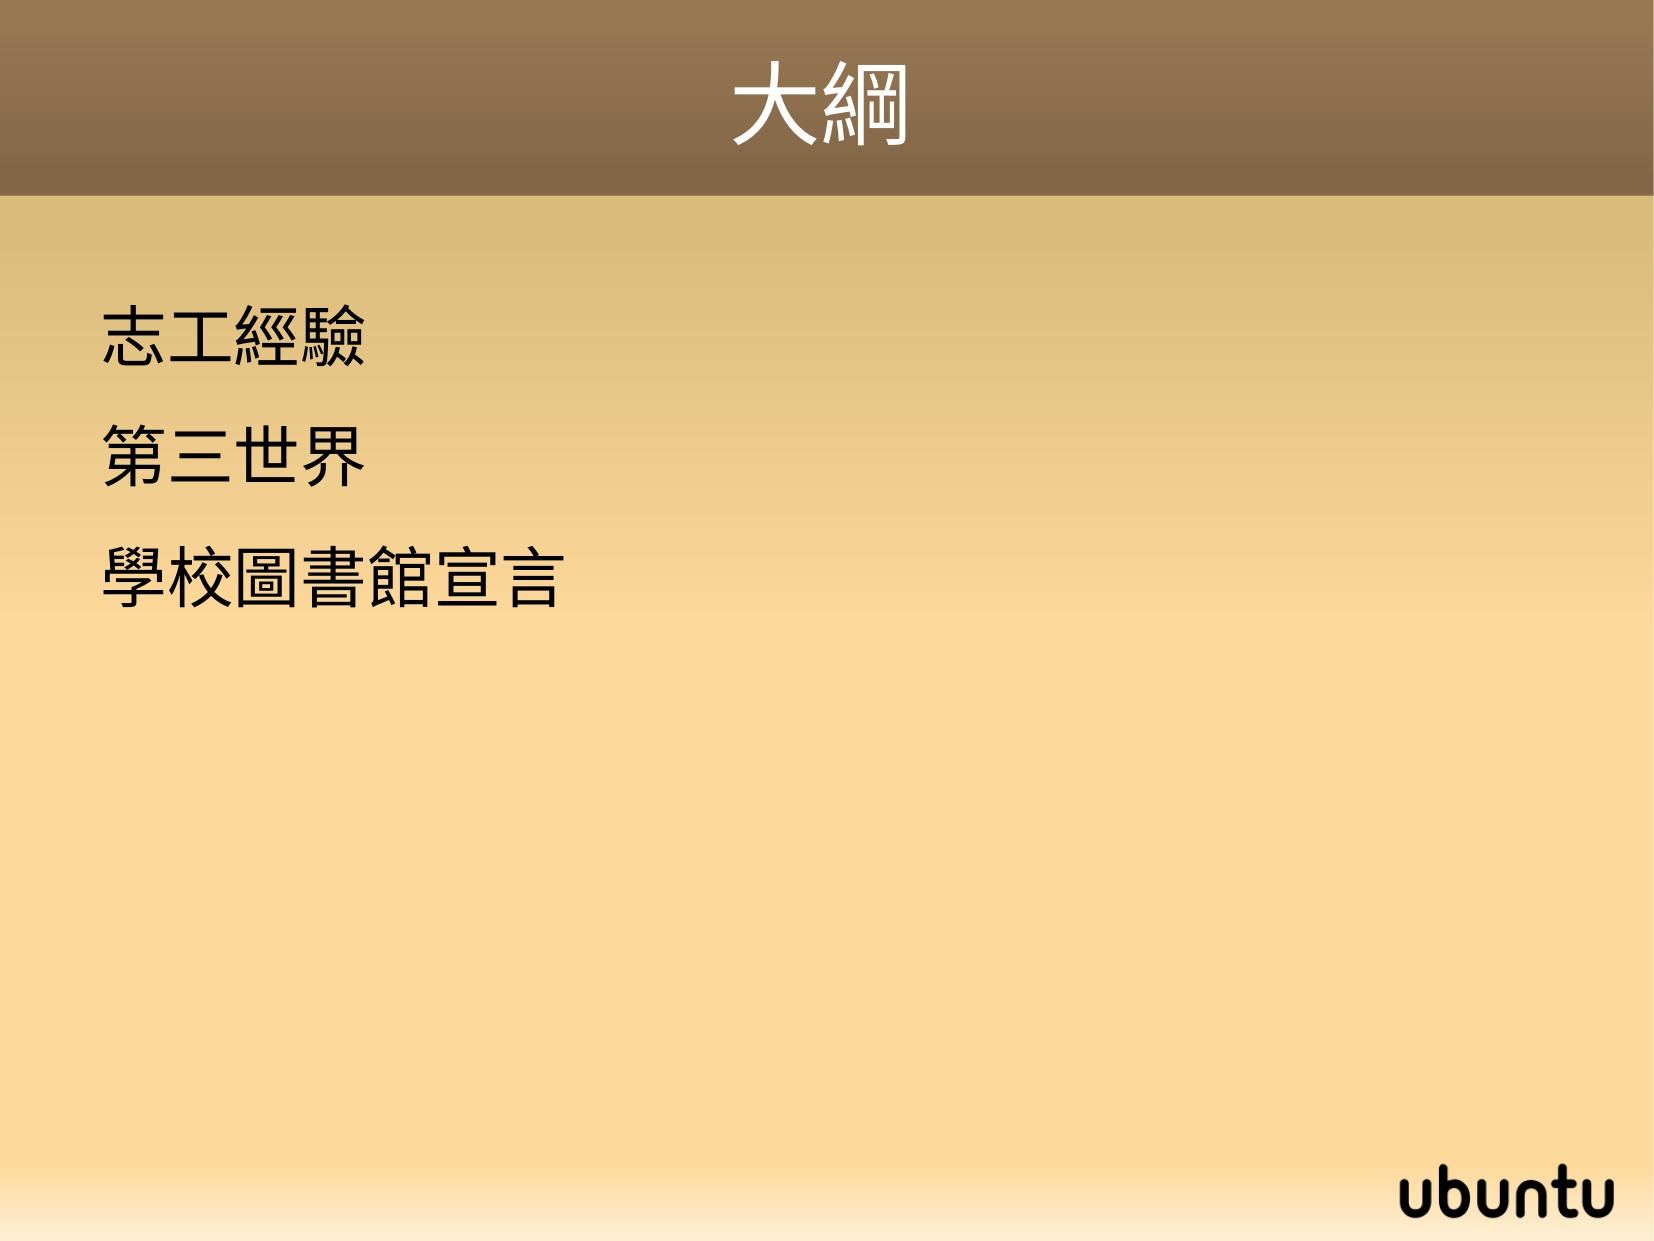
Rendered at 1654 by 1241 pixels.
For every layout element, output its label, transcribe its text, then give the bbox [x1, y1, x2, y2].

title 大綱 [76, 7, 1565, 200]
list 志工經驗 第三世界 學校圖書館宣言 [82, 290, 1571, 1094]
picture [0, 0, 1654, 1241]
